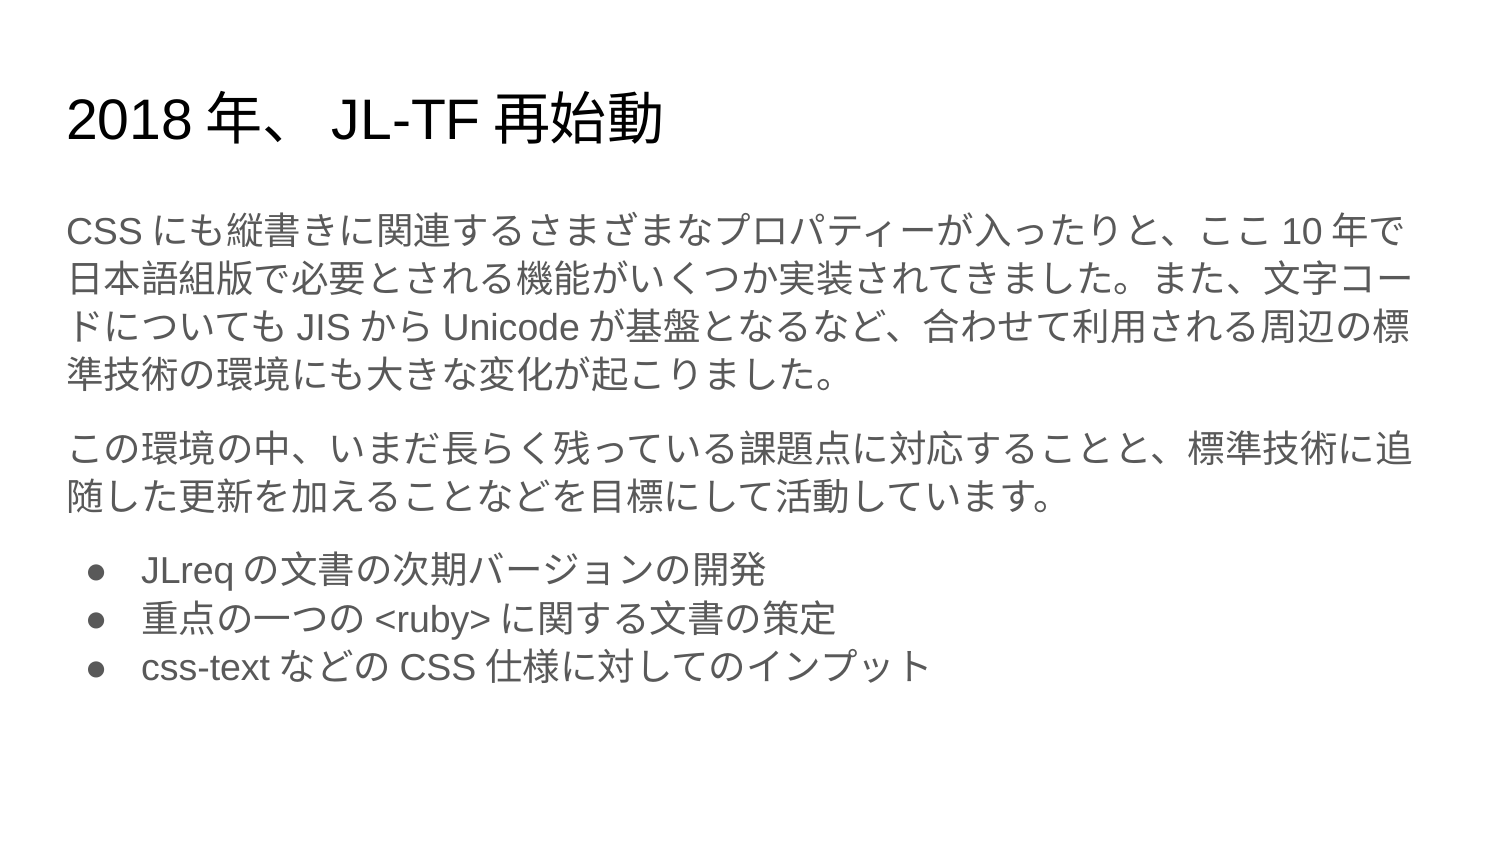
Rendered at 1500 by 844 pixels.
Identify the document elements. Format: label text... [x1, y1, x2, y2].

list CSSにも縦書きに関連するさまざまなプロパティーが入ったりと、ここ10年で日本語組版で必要とされる機能がいくつか実装されてきました。また、文字コードについてもJISからUnicodeが基盤となるなど、合わせて利用される周辺の標準技術の環境にも大きな変化が起こりました。 この環境の中、いまだ長らく残っている課題点に対応することと、標準技術に追随した更新を加えることなどを目標にして活動しています。 JLreqの文書の次期バージョンの開発 重点の一つの<ruby>に関する文書の策定 css-textなどのCSS仕様に対してのインプット [51, 189, 1449, 750]
title 2018年、JL-TF再始動 [51, 72, 1449, 167]
